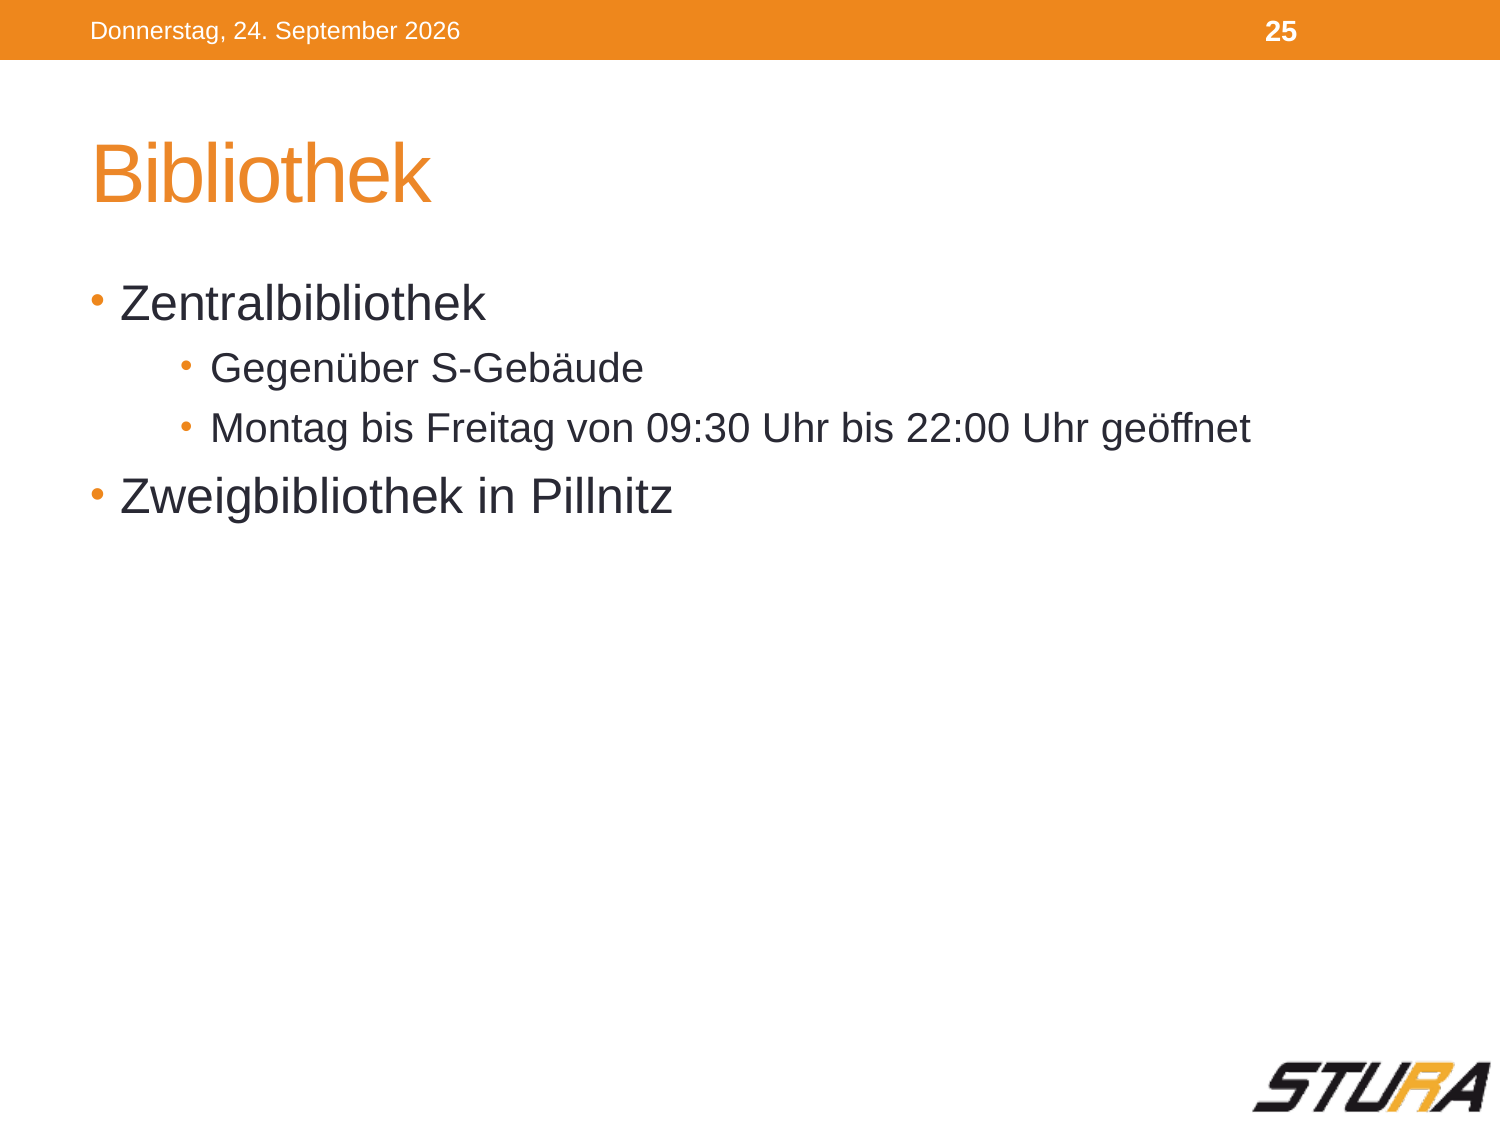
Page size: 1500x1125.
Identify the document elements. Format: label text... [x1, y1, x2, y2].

text_box Mittwoch, 21. September 16 [75, 3, 550, 57]
text_box ‹Nr.› [1250, 3, 1426, 57]
title Bibliothek [75, 87, 1426, 251]
list Zentralbibliothek Gegenüber S-Gebäude Montag bis Freitag von 09:30 Uhr bis 22:00 Uhr geöffnet Zweigbibliothek in Pillnitz [75, 262, 1426, 555]
